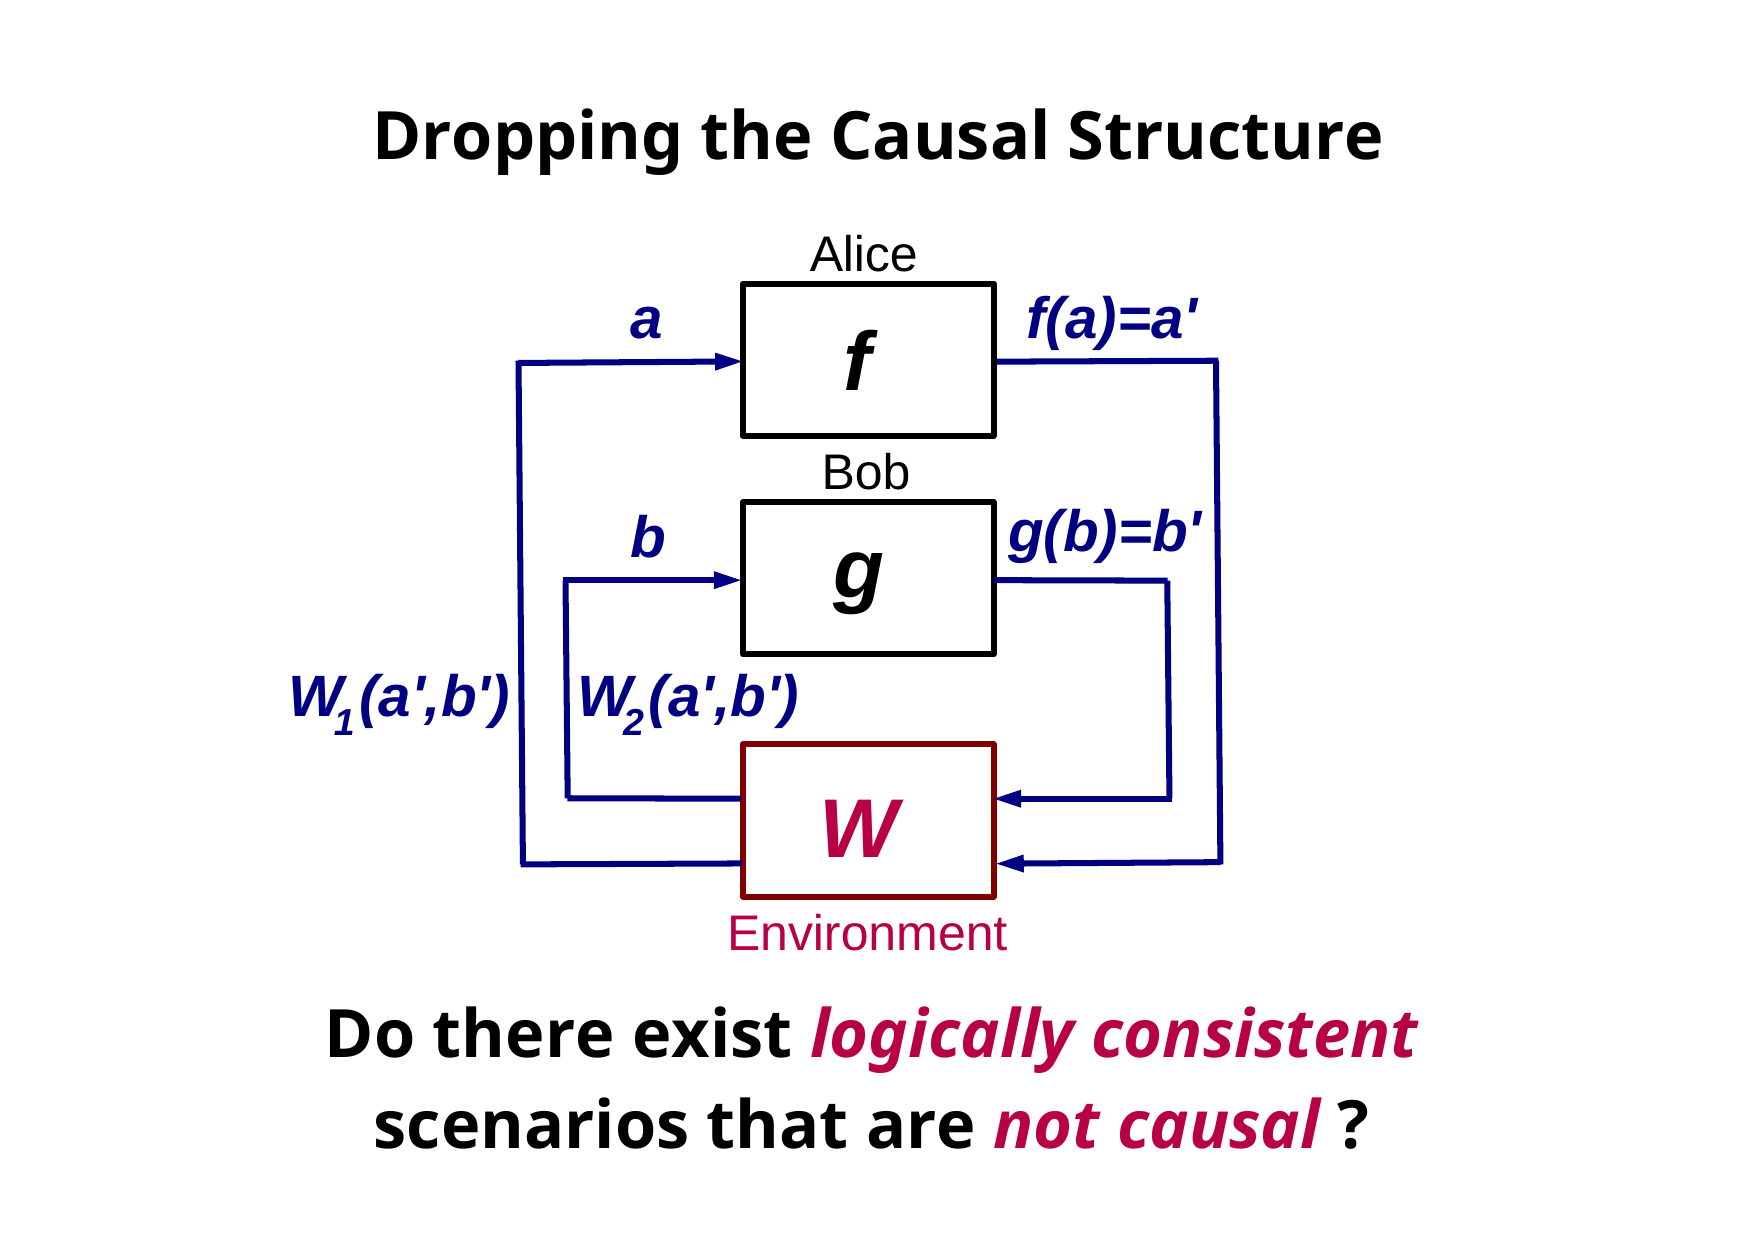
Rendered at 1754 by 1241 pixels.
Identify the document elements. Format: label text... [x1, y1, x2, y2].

text_box 1 [315, 691, 814, 755]
text_box f(a)=a' [1111, 275, 1507, 362]
text_box a [612, 275, 1111, 362]
text_box g [815, 580, 1089, 626]
text_box 2 [814, 691, 1104, 755]
text_box W (a',b') [769, 653, 1058, 691]
text_box Alice [791, 215, 1065, 275]
text_box Dropping the Causal Structure [357, 81, 1545, 171]
text_box Bob [803, 434, 1077, 493]
text_box f [825, 362, 1099, 419]
text_box b [612, 493, 1111, 580]
text_box g(b)=b' [990, 487, 1489, 574]
text_box Do there exist logically consistent scenarios that are not causal ? [310, 978, 1498, 1143]
text_box Environment [709, 894, 1318, 972]
text_box W [801, 771, 1075, 886]
text_box W (a',b') [270, 653, 769, 740]
